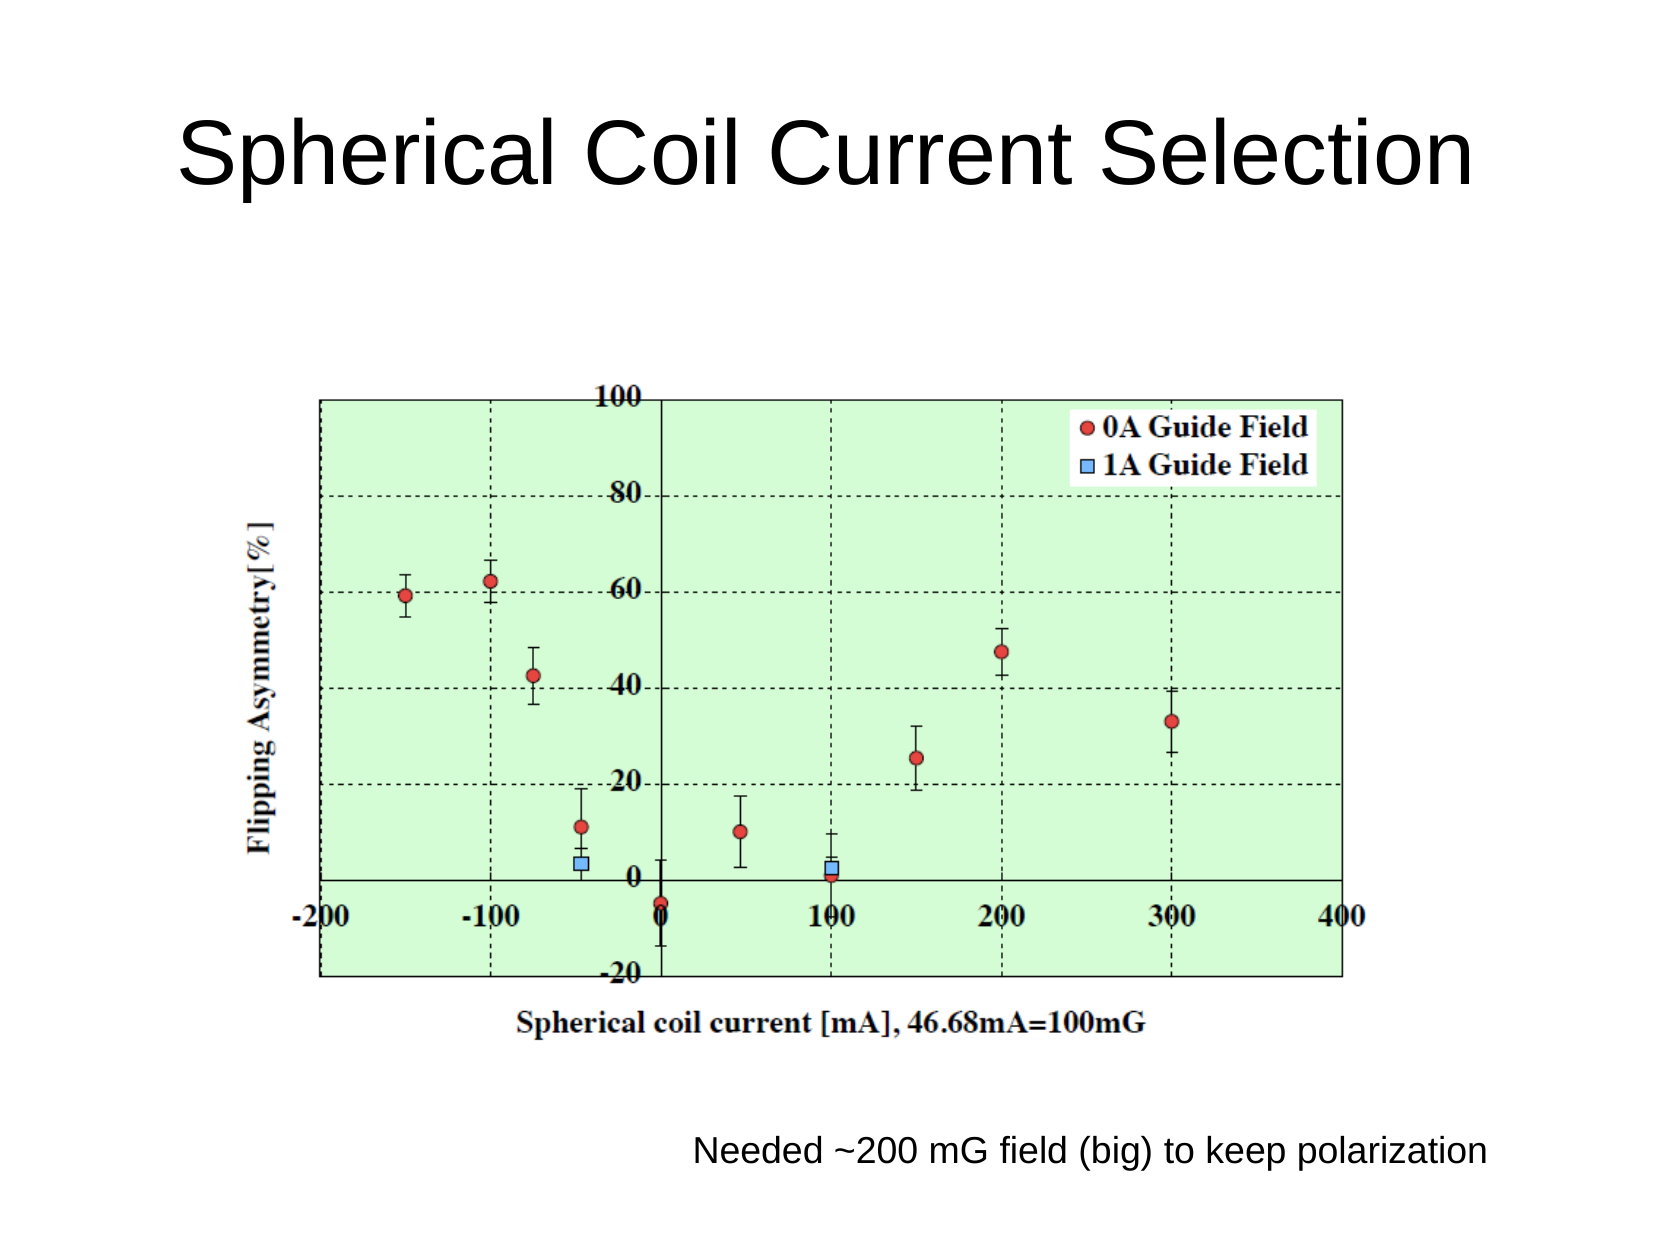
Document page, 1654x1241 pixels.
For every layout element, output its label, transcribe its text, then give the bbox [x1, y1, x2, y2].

text_box Needed ~200 mG field (big) to keep polarization [677, 1122, 1503, 1184]
title Spherical Coil Current Selection [82, 49, 1571, 257]
picture [122, 238, 1521, 1224]
